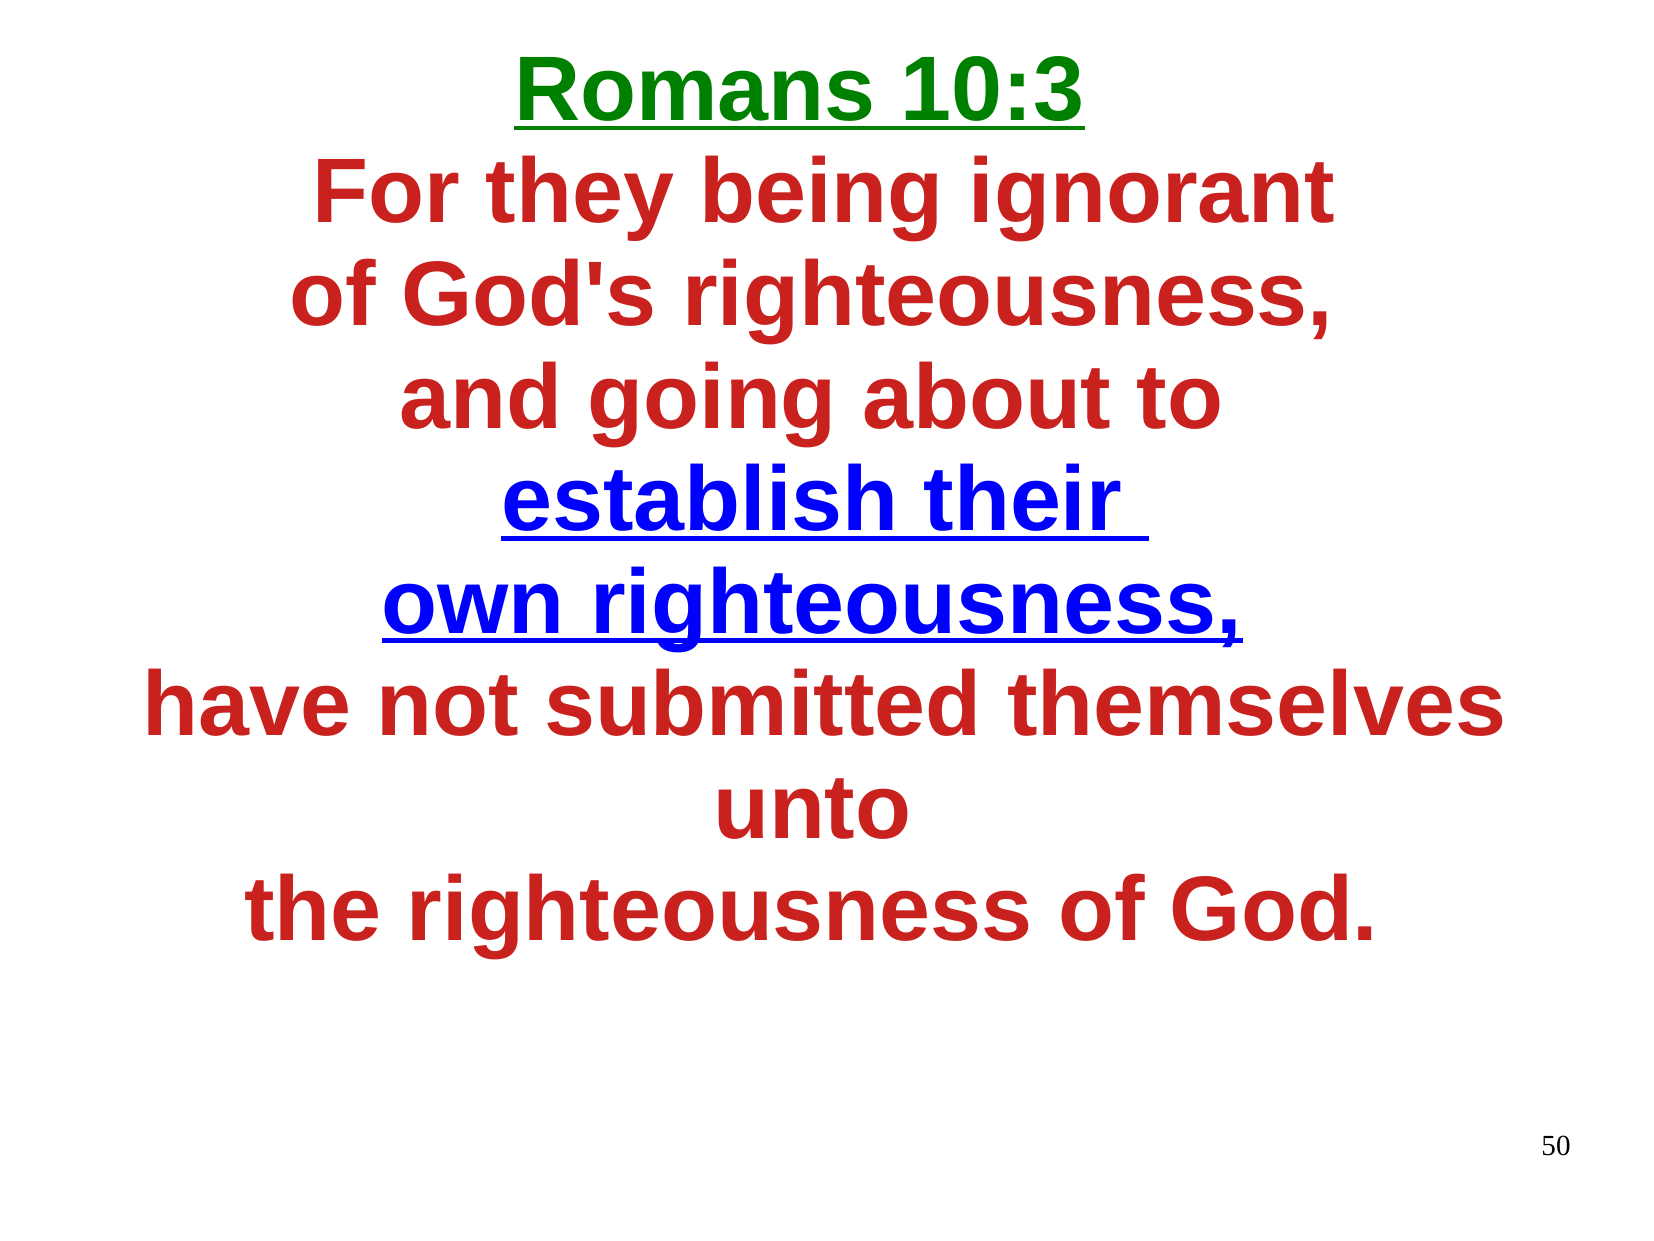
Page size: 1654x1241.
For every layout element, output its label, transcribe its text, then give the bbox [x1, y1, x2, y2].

list Romans 10:3 For they being ignorant of God's righteousness, and going about to establish their own righteousness, have not submitted themselves unto the righteousness of God. [37, 37, 1613, 1201]
